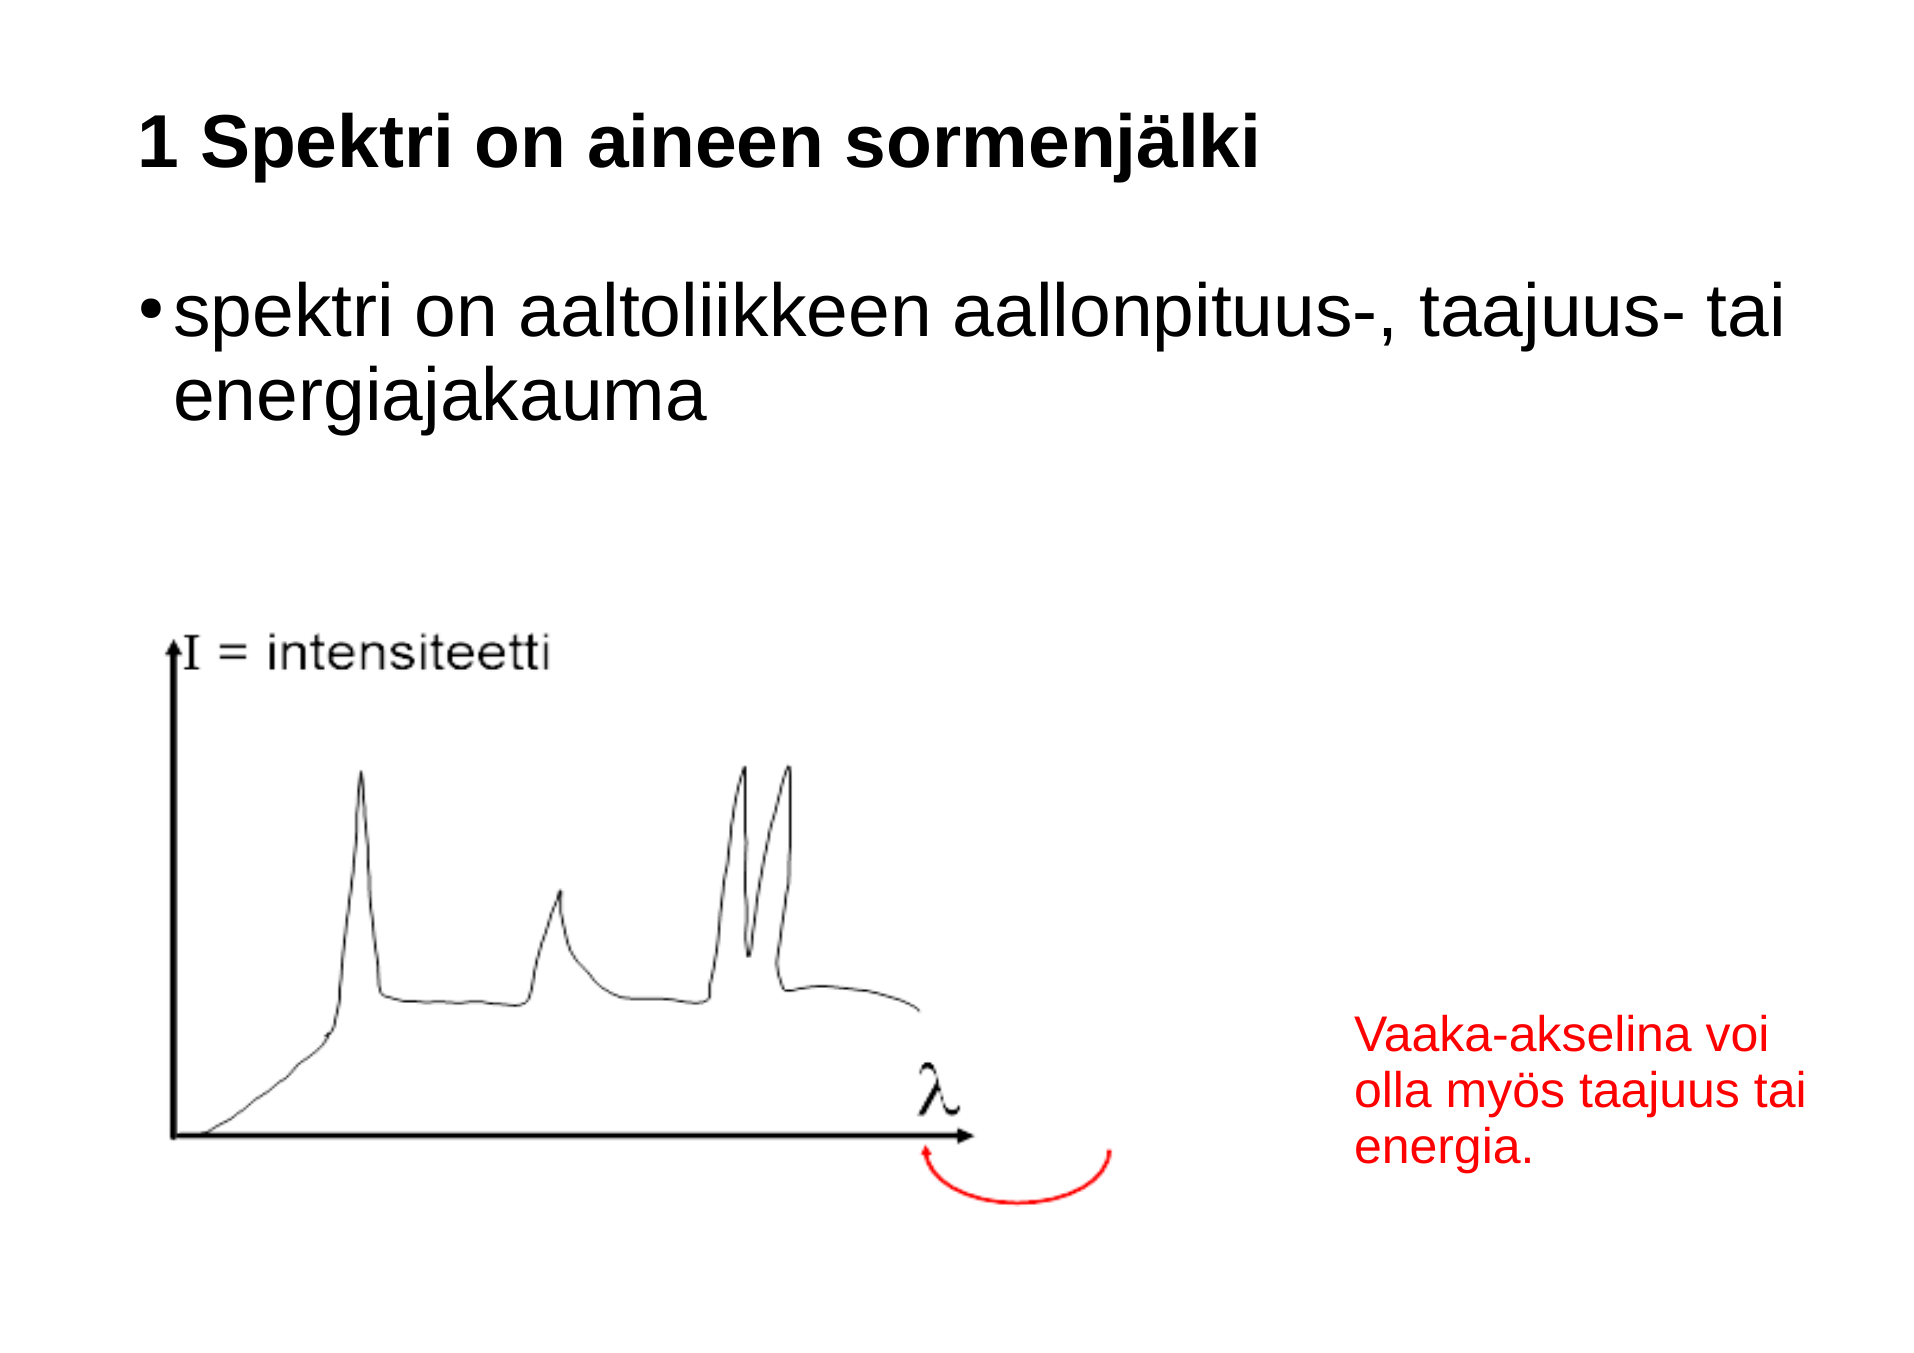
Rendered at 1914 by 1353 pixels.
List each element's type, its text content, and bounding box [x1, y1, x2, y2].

text_box Vaaka-akselina voi olla myös taajuus tai energia. [1339, 999, 1861, 1198]
text_box 1 Spektri on aineen sormenjälki spektri on aaltoliikkeen aallonpituus-, taajuus- tai energiajakauma [122, 92, 1818, 503]
picture [112, 571, 1162, 1250]
